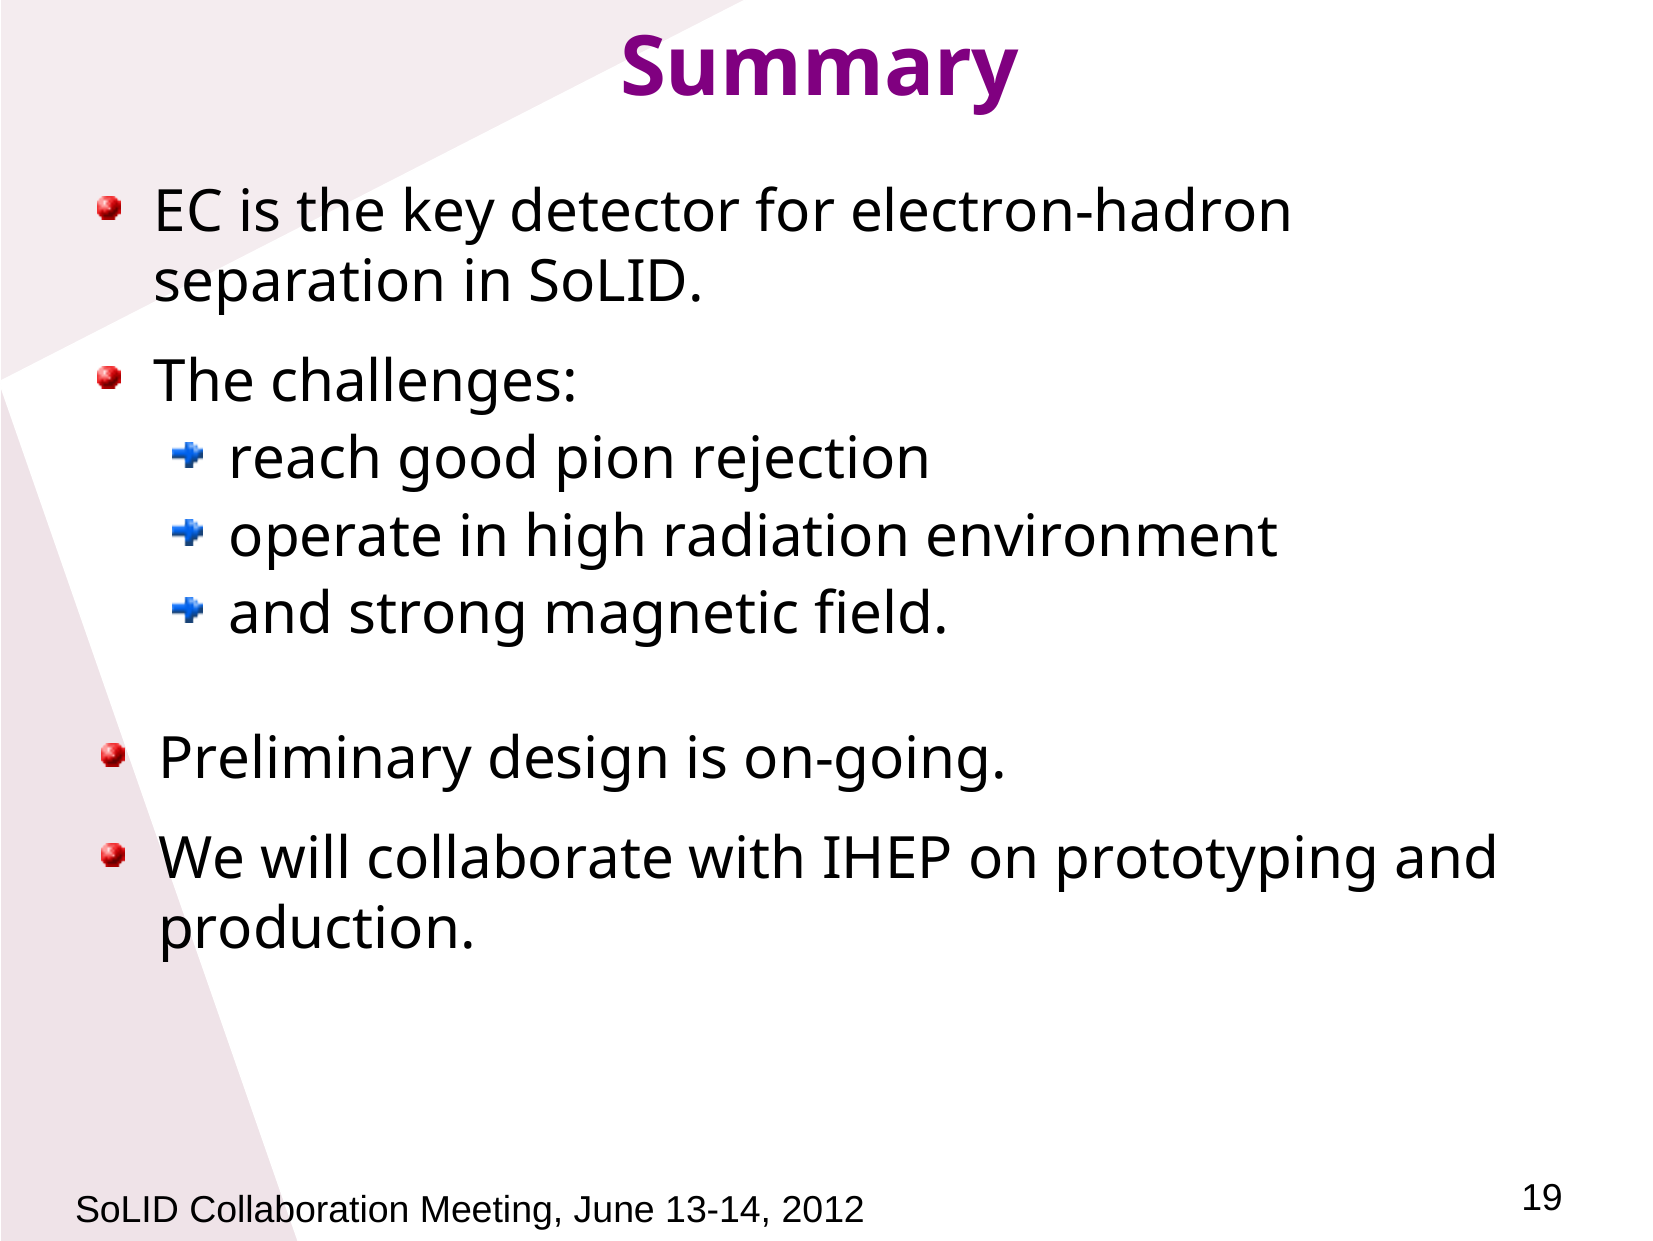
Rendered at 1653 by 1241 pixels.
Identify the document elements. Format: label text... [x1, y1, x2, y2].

picture [97, 366, 121, 389]
picture [172, 597, 203, 623]
title Summary [68, 13, 1571, 152]
picture [172, 442, 203, 468]
picture [172, 519, 203, 546]
picture [101, 843, 125, 867]
picture [101, 743, 125, 767]
text_box EC is the key detector for electron-hadron separation in SoLID. The challenges: reach good pion rejection operate in high radiation environment and strong magnetic field. [82, 165, 1571, 1130]
text_box Preliminary design is on-going. We will collaborate with IHEP on prototyping and production. [86, 712, 1575, 1013]
picture [97, 196, 121, 220]
